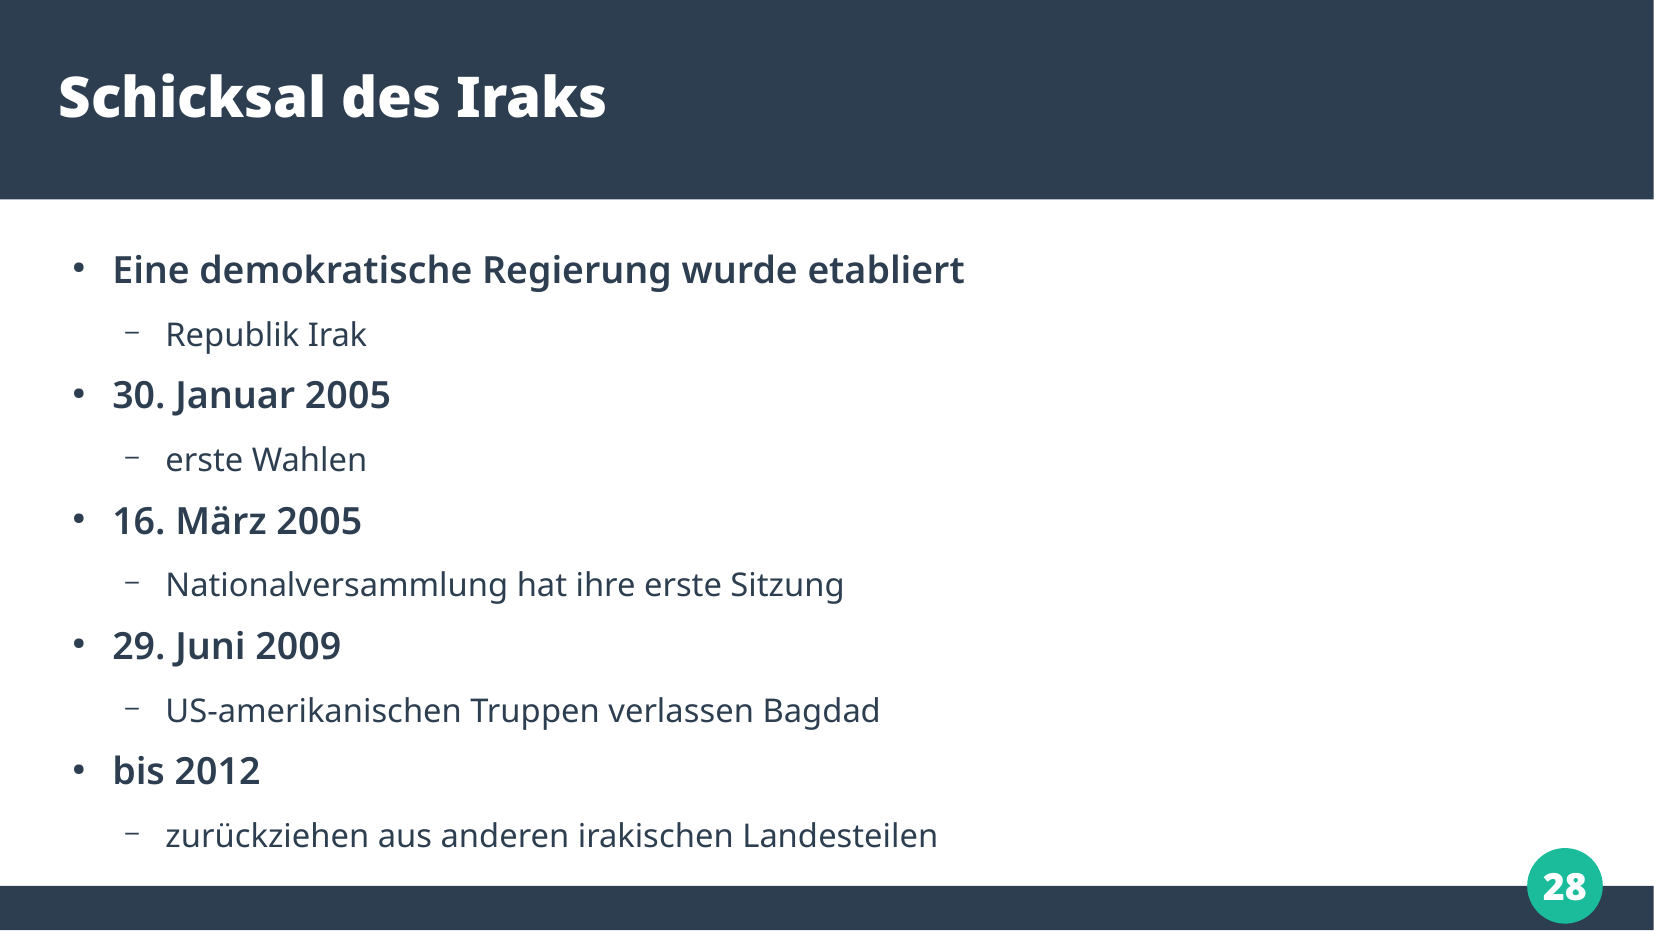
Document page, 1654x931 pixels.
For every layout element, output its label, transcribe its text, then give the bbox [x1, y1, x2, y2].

title Schicksal des Iraks [59, 37, 1595, 155]
list Eine demokratische Regierung wurde etabliert Republik Irak 30. Januar 2005 erste Wahlen 16. März 2005 Nationalversammlung hat ihre erste Sitzung 29. Juni 2009 US-amerikanischen Truppen verlassen Bagdad bis 2012 zurückziehen aus anderen irakischen Landesteilen [59, 243, 1595, 864]
